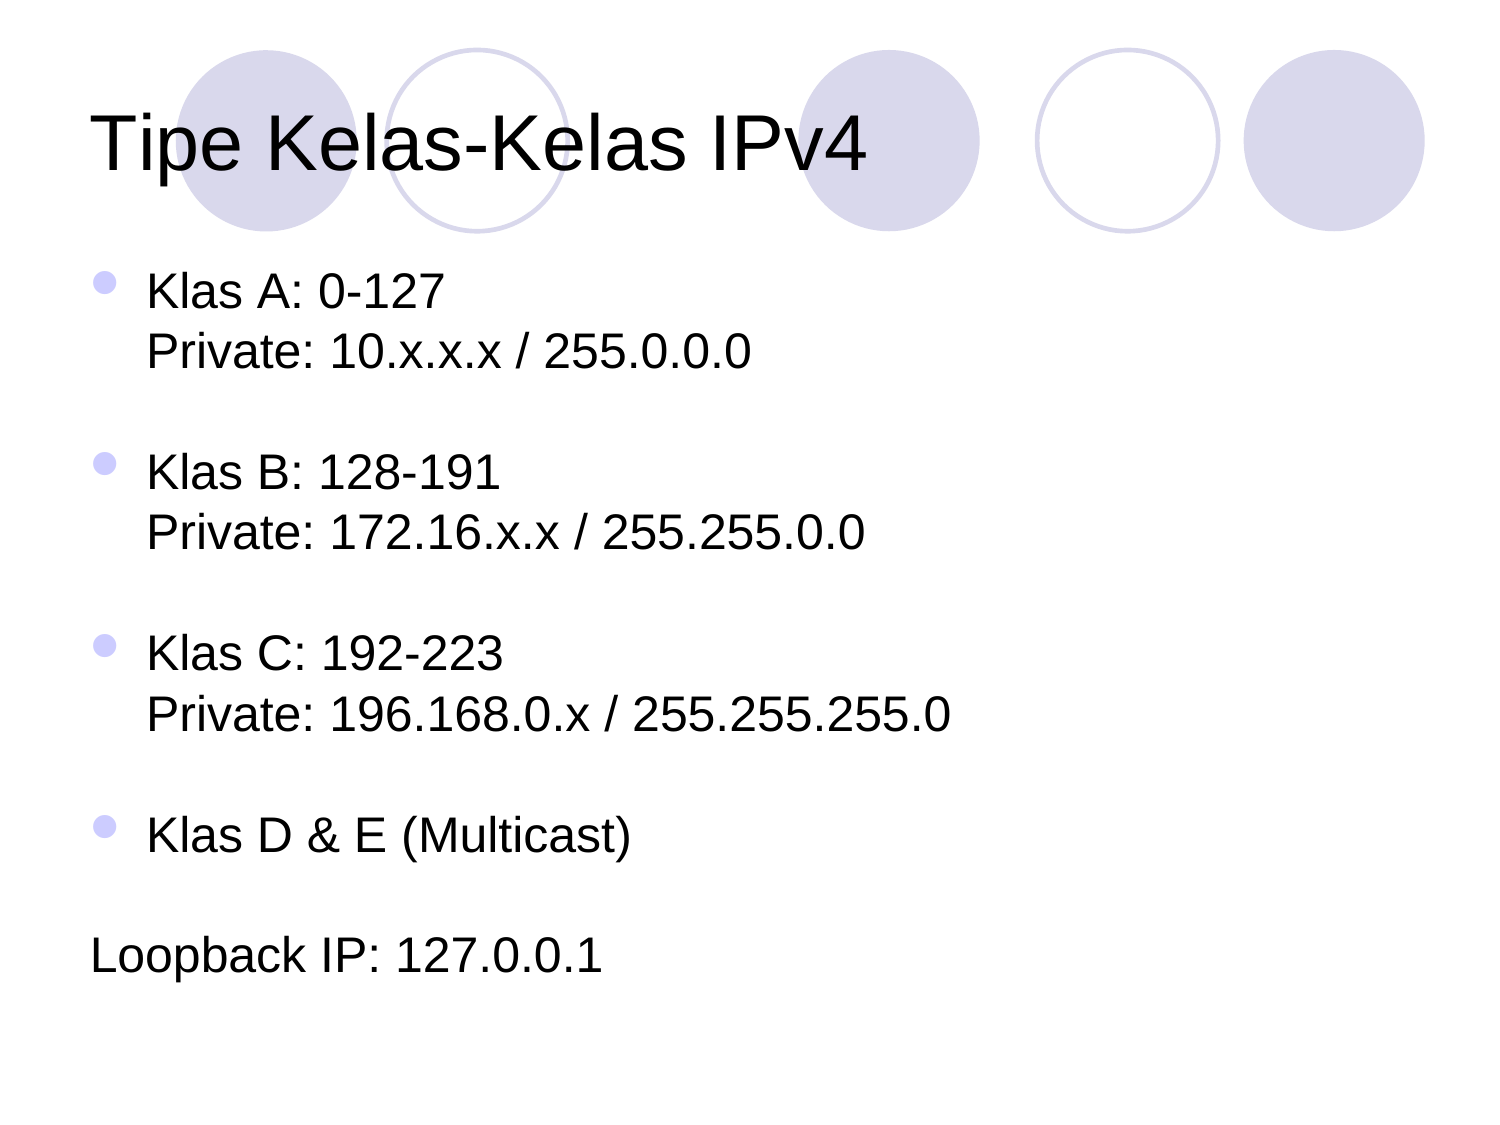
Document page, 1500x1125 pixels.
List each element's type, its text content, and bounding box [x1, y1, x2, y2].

title Tipe Kelas-Kelas IPv4 [75, 45, 1426, 233]
list Klas A: 0-127 Private: 10.x.x.x / 255.0.0.0 Klas B: 128-191 Private: 172.16.x.x / 255.255.0.0 Klas C: 192-223 Private: 196.168.0.x / 255.255.255.0 Klas D & E (Multicast) Loopback IP: 127.0.0.1 [75, 262, 1426, 1006]
